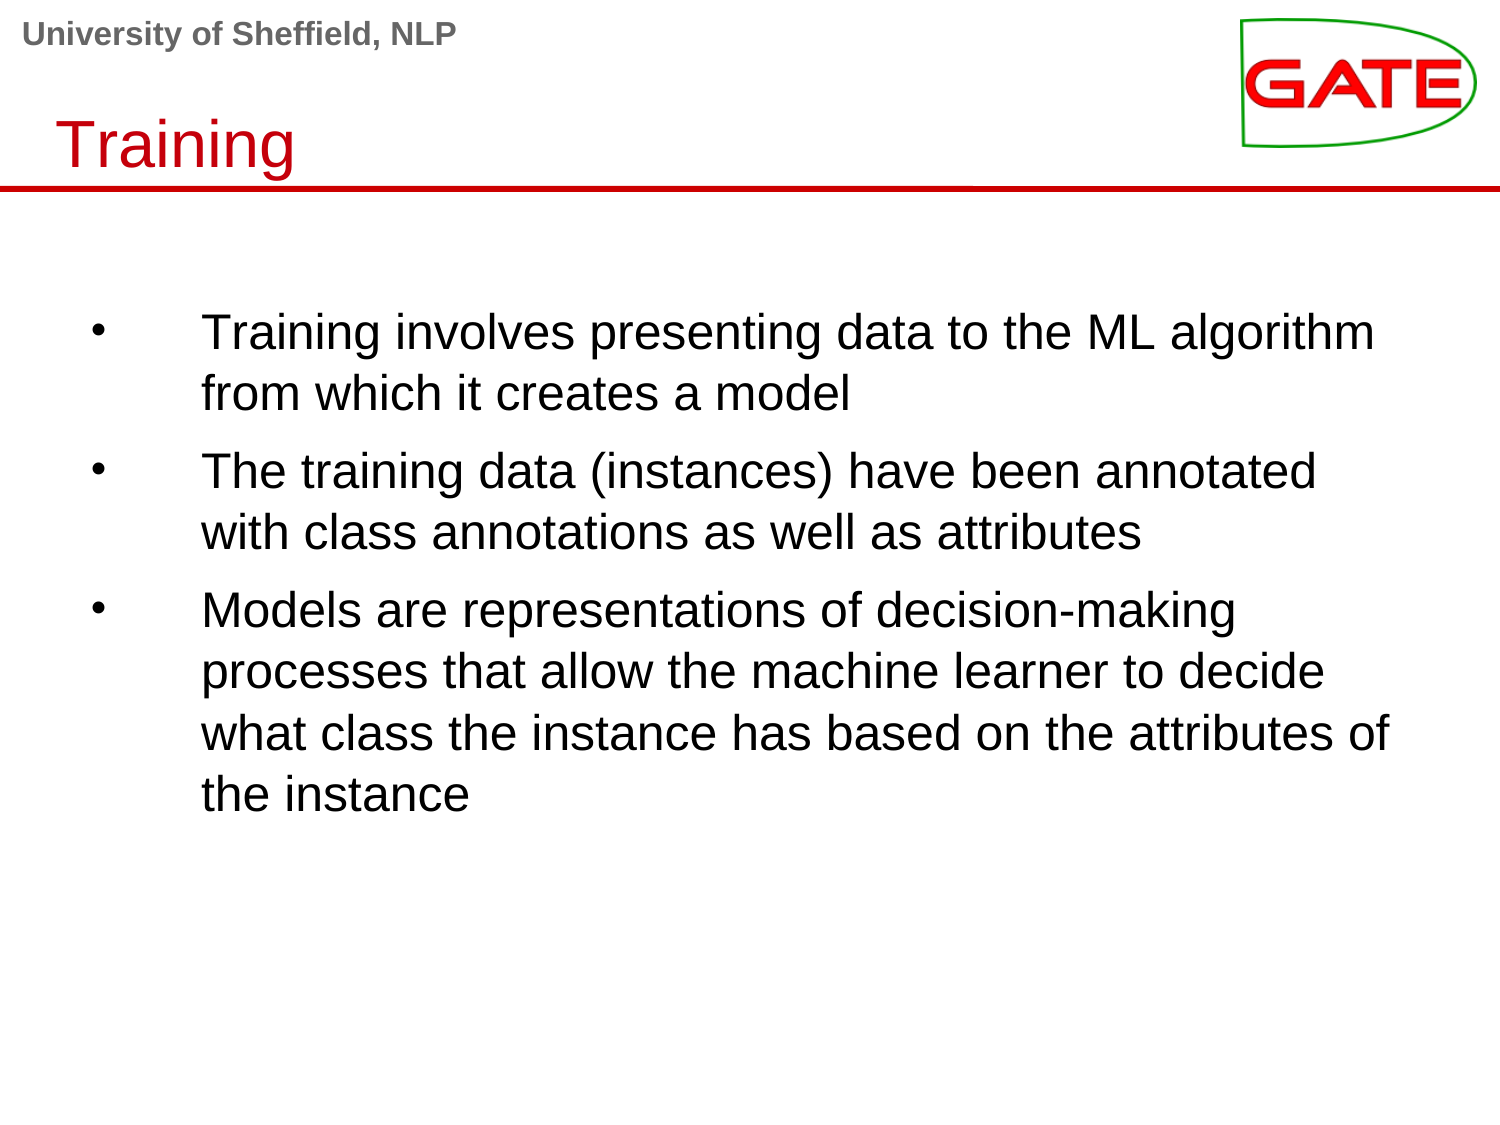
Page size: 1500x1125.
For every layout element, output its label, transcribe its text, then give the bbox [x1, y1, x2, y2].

picture [1240, 18, 1477, 148]
title Training [41, 37, 1390, 253]
list Training involves presenting data to the ML algorithm from which it creates a model The training data (instances) have been annotated with class annotations as well as attributes Models are representations of decision-making processes that allow the machine learner to decide what class the instance has based on the attributes of the instance [74, 290, 1424, 1032]
